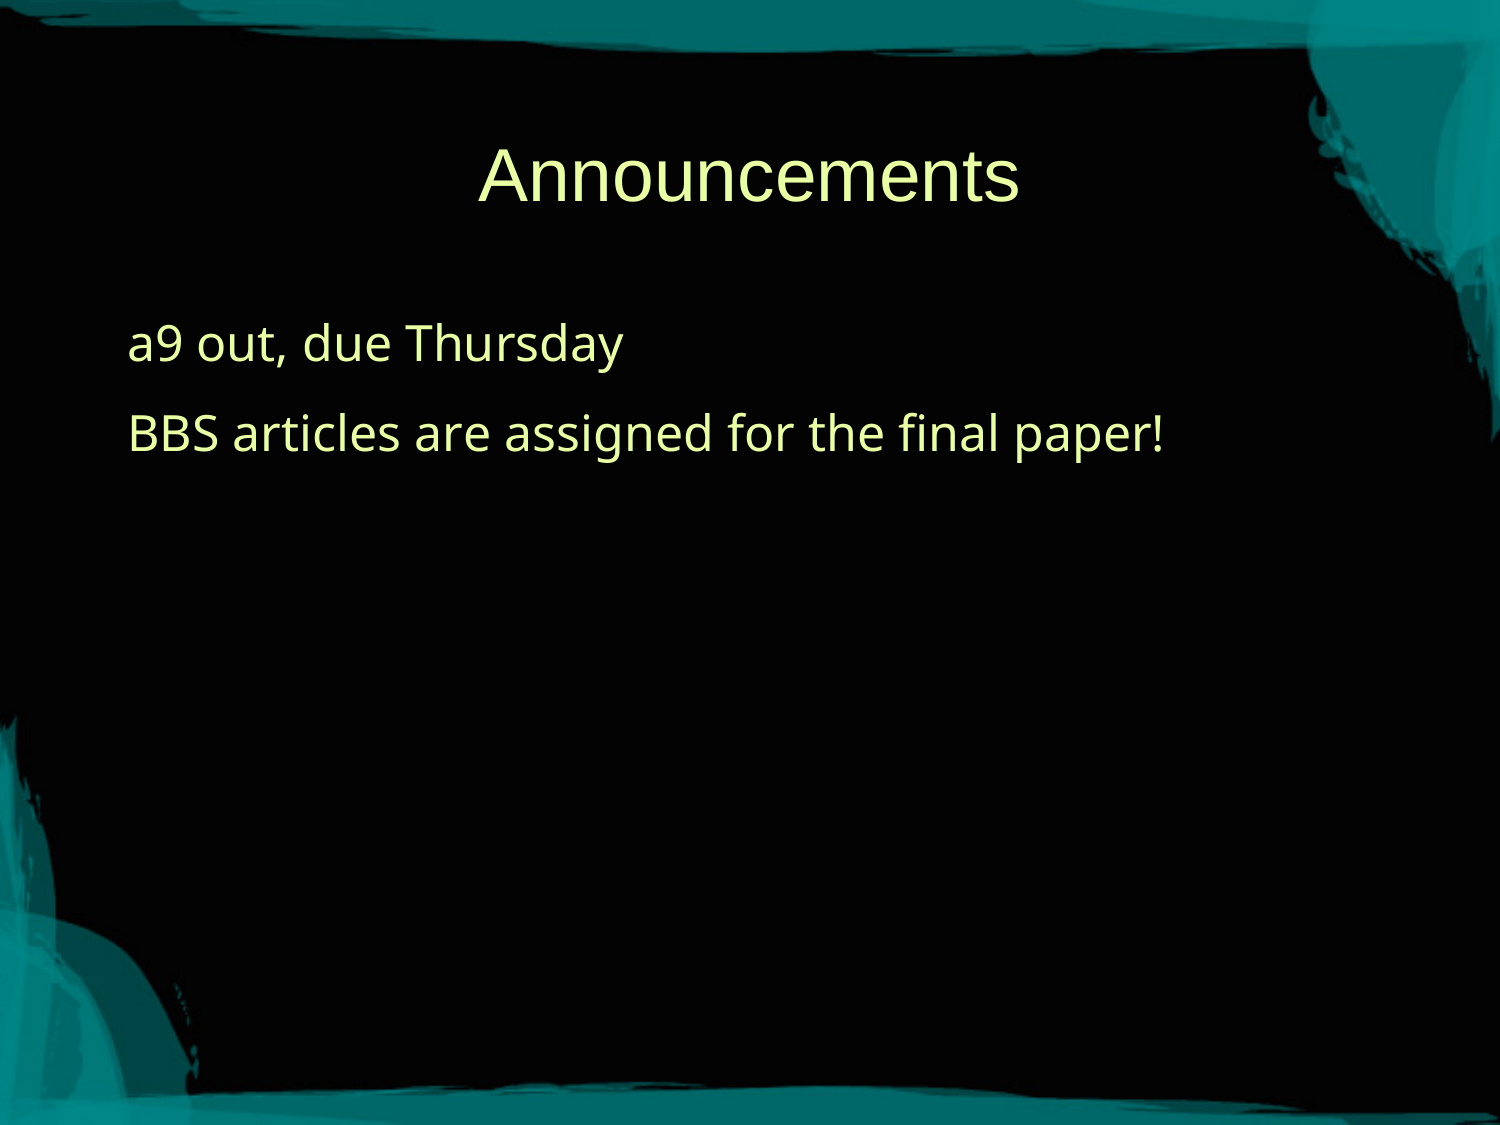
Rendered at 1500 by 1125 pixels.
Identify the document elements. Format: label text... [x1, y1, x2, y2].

picture [0, 0, 1500, 1125]
title Announcements [112, 87, 1388, 263]
list a9 out, due Thursday BBS articles are assigned for the final paper! [112, 299, 1463, 1000]
